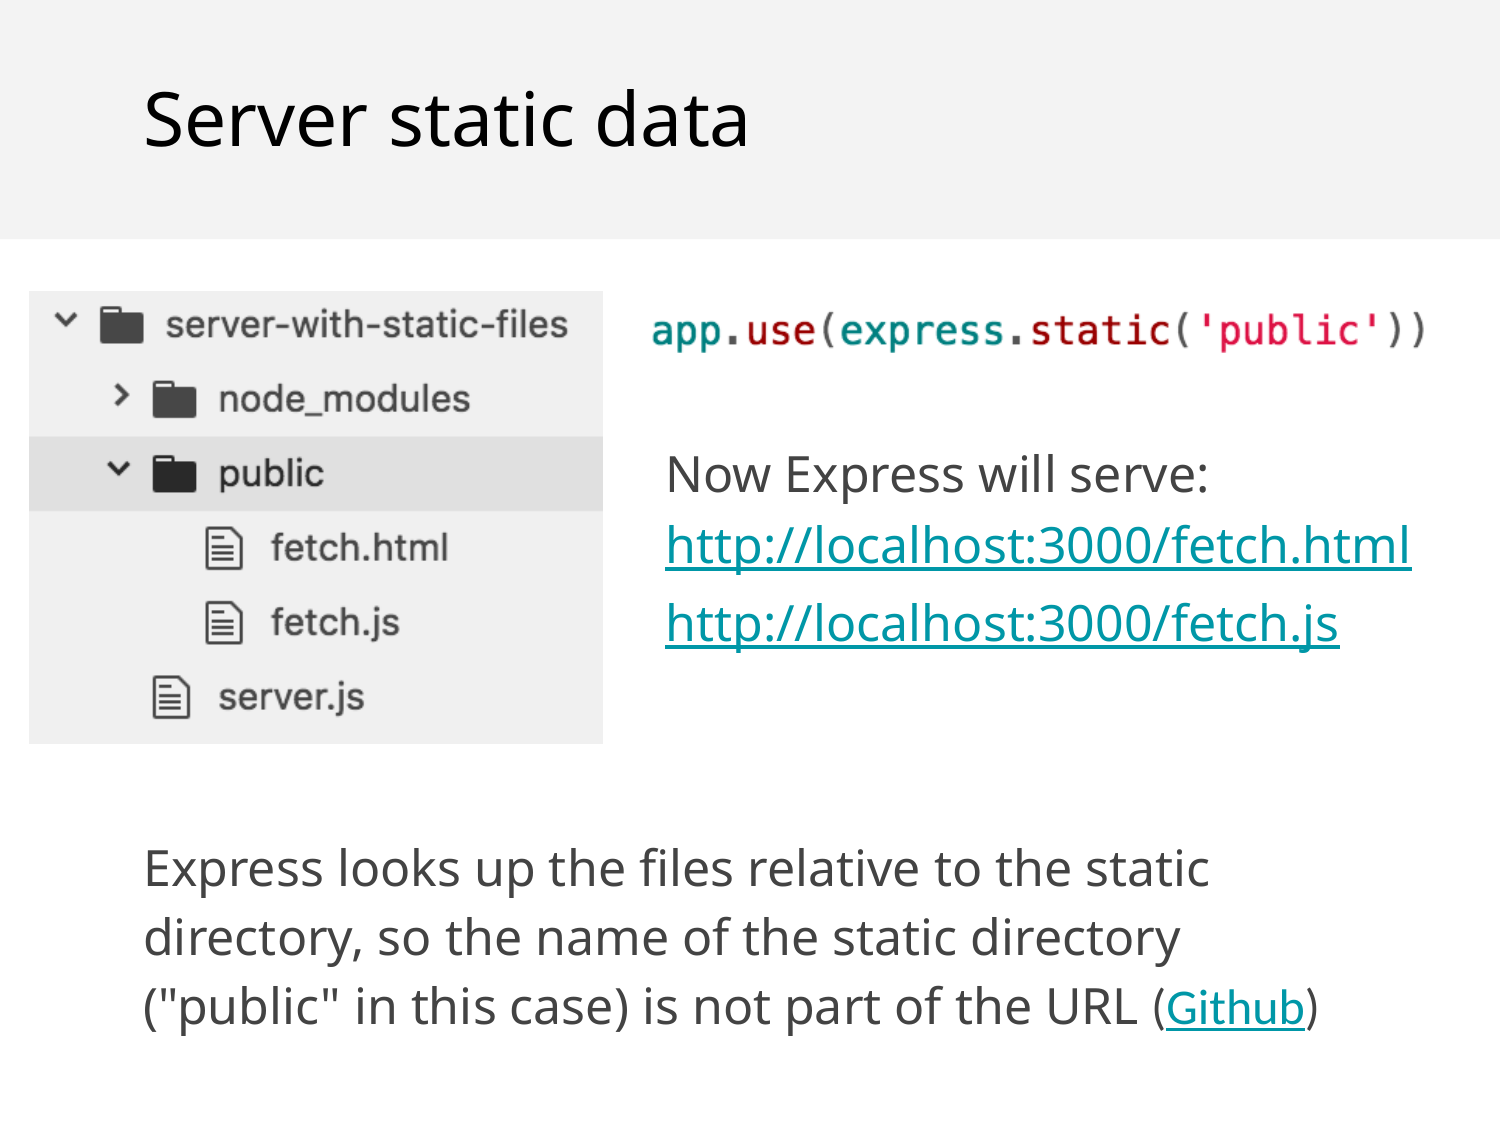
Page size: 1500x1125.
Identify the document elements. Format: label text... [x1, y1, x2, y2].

list Express looks up the files relative to the static directory, so the name of the static directory ("public" in this case) is not part of the URL (Github) [128, 812, 1372, 1087]
picture [29, 291, 603, 744]
title Server static data [128, 56, 1372, 183]
list Now Express will serve: http://localhost:3000/fetch.html http://localhost:3000/fetch.js [650, 418, 1473, 694]
picture [623, 282, 1446, 371]
